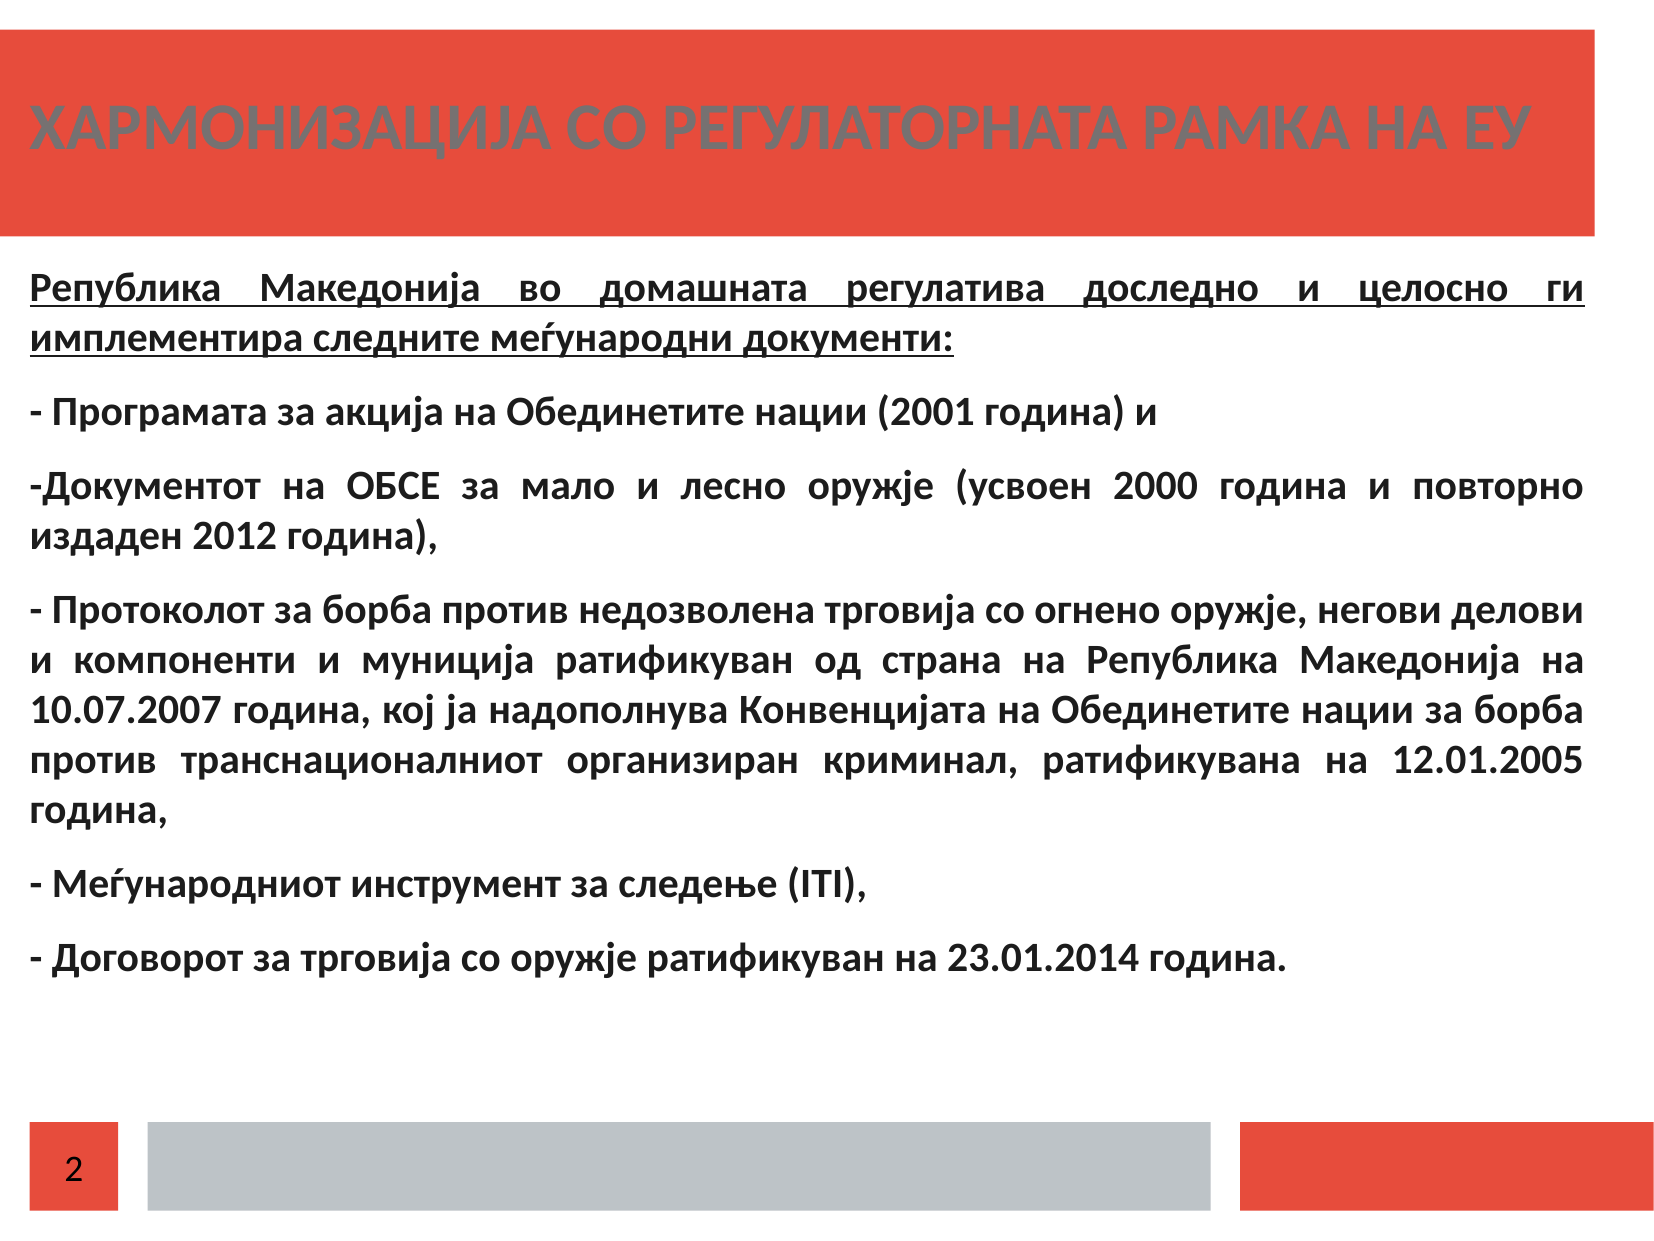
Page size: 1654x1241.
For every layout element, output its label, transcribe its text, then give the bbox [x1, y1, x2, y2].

list ХАРМОНИЗАЦИЈА СО РЕГУЛАТОРНАТА РАМКА НА ЕУ Република Македонија во домашната регулатива доследно и целосно ги имплементира следните меѓународни документи: - Програмата за акција на Обединетите нации (2001 година) и -Документот на ОБСЕ за мало и лесно оружје (усвоен 2000 година и повторно издаден 2012 година), - Протоколот за борба против недозволена трговија со огнено оружје, негови делови и компоненти и муниција ратификуван од страна на Република Македонија на 10.07.2007 година, кој ја надополнува Конвенцијата на Обединетите нации за борба против транснационалниот организиран криминал, ратификувана на 12.01.2005 година, - Меѓународниот инструмент за следење (ITI), - Договорот за трговија со оружје ратификуван на 23.01.2014 година. [29, 82, 1585, 1063]
text_box [29, 1122, 119, 1211]
